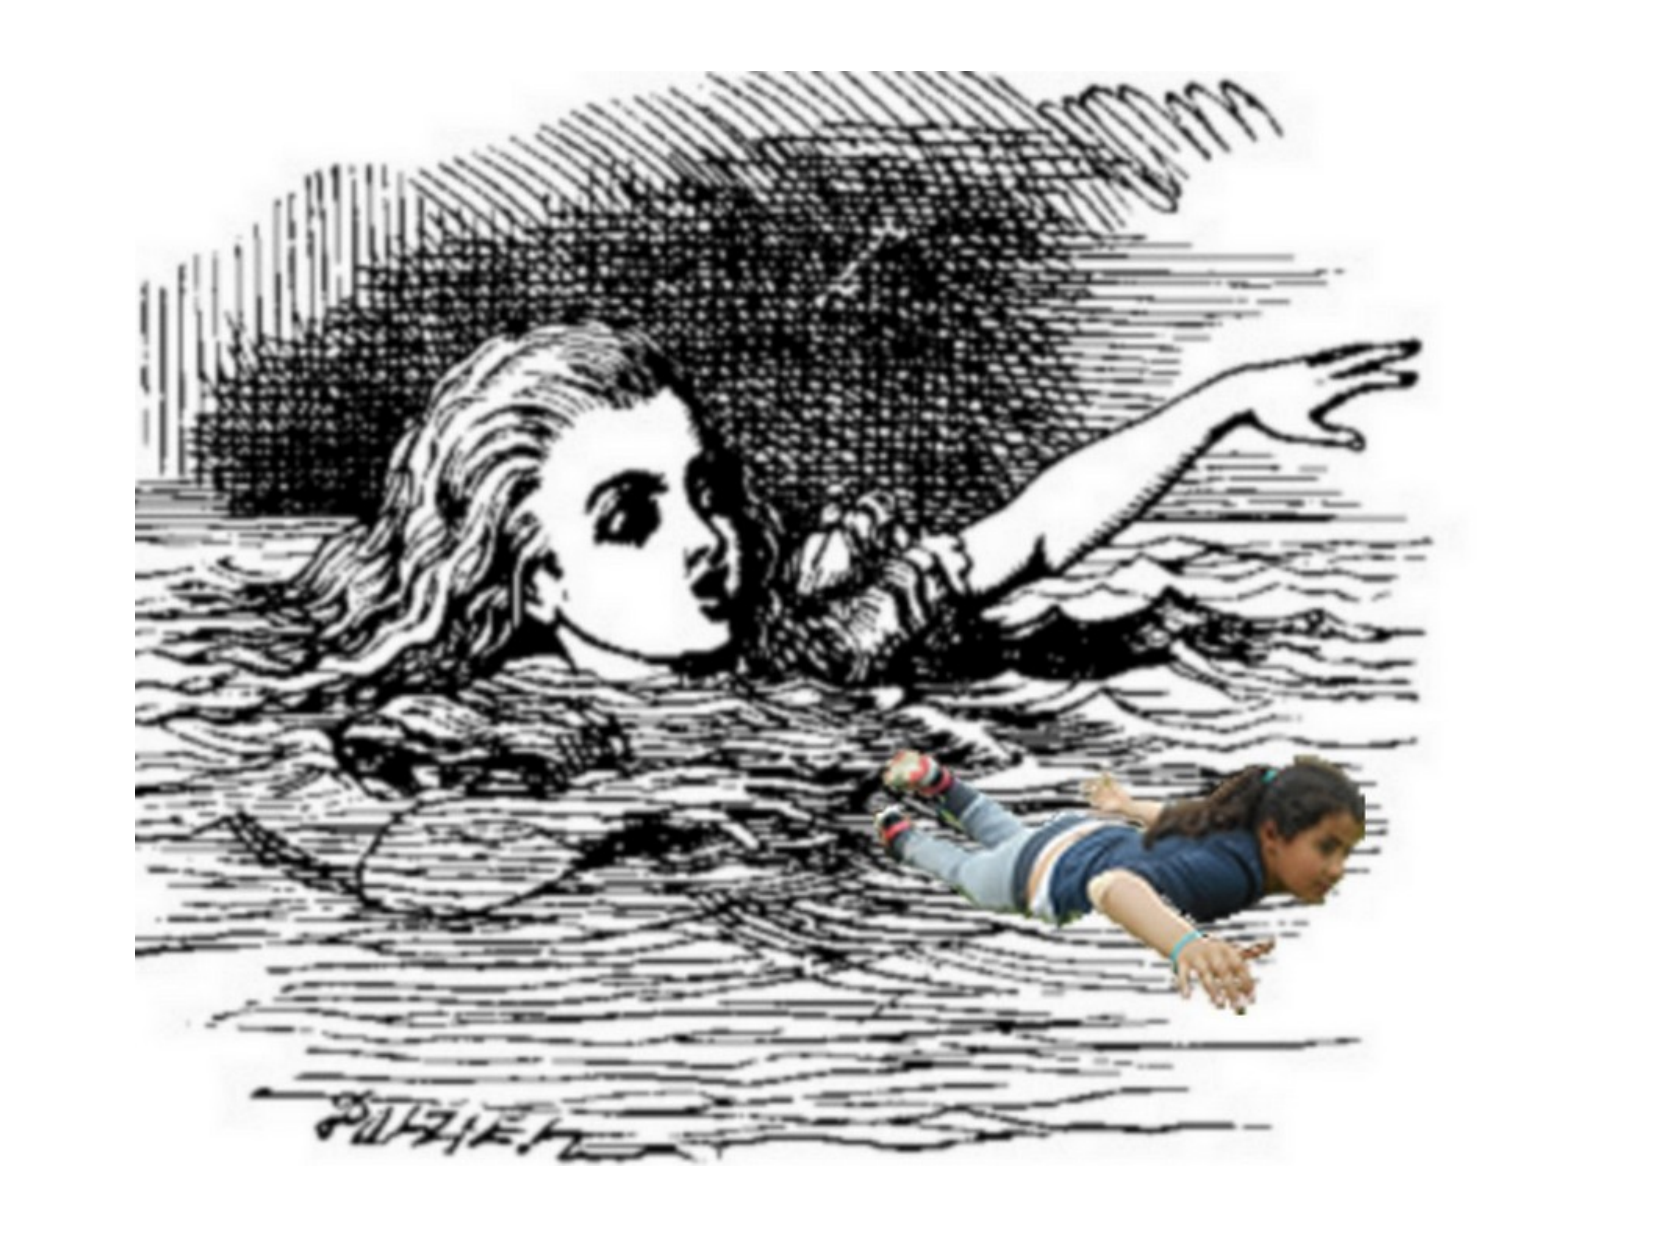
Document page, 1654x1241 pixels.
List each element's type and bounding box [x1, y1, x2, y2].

picture [135, 71, 1519, 1166]
